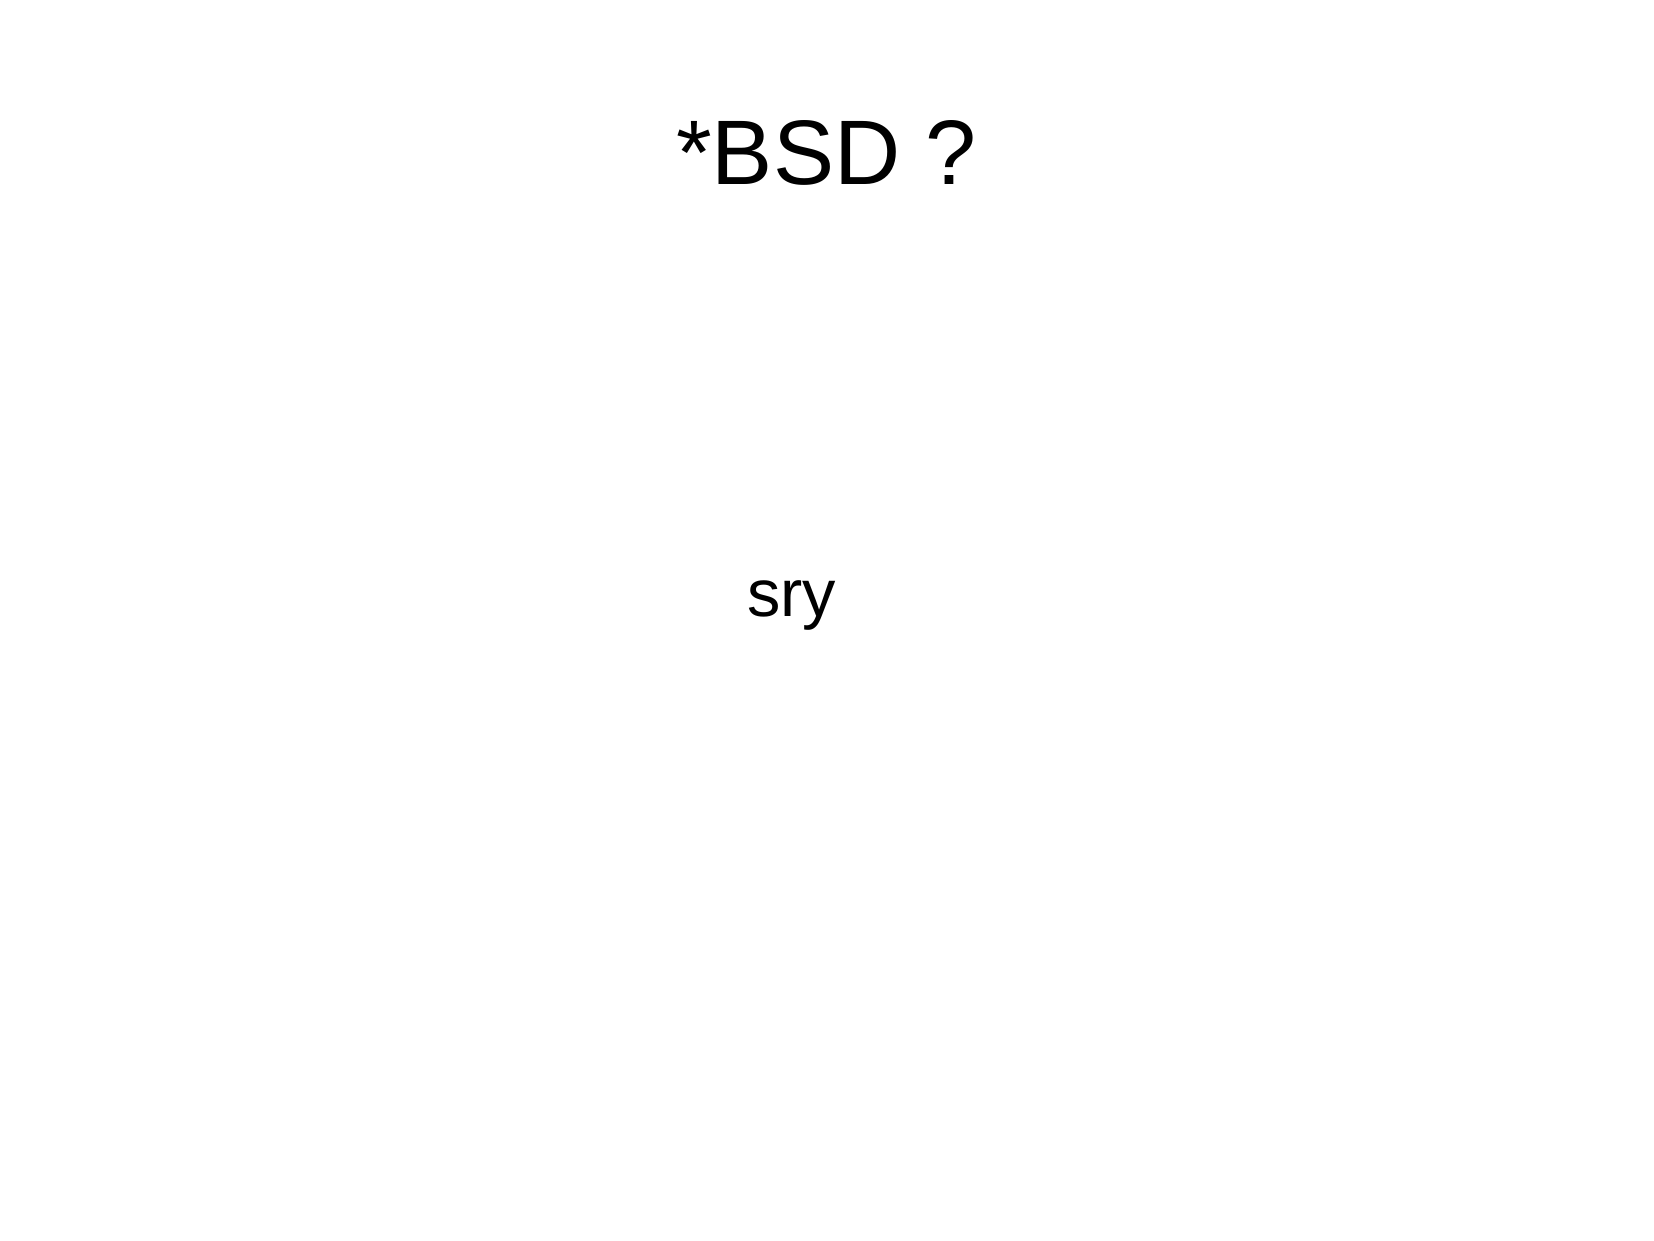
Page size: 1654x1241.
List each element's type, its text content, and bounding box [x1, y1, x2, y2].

title *BSD ? [82, 49, 1571, 257]
text_box sry [732, 548, 852, 638]
